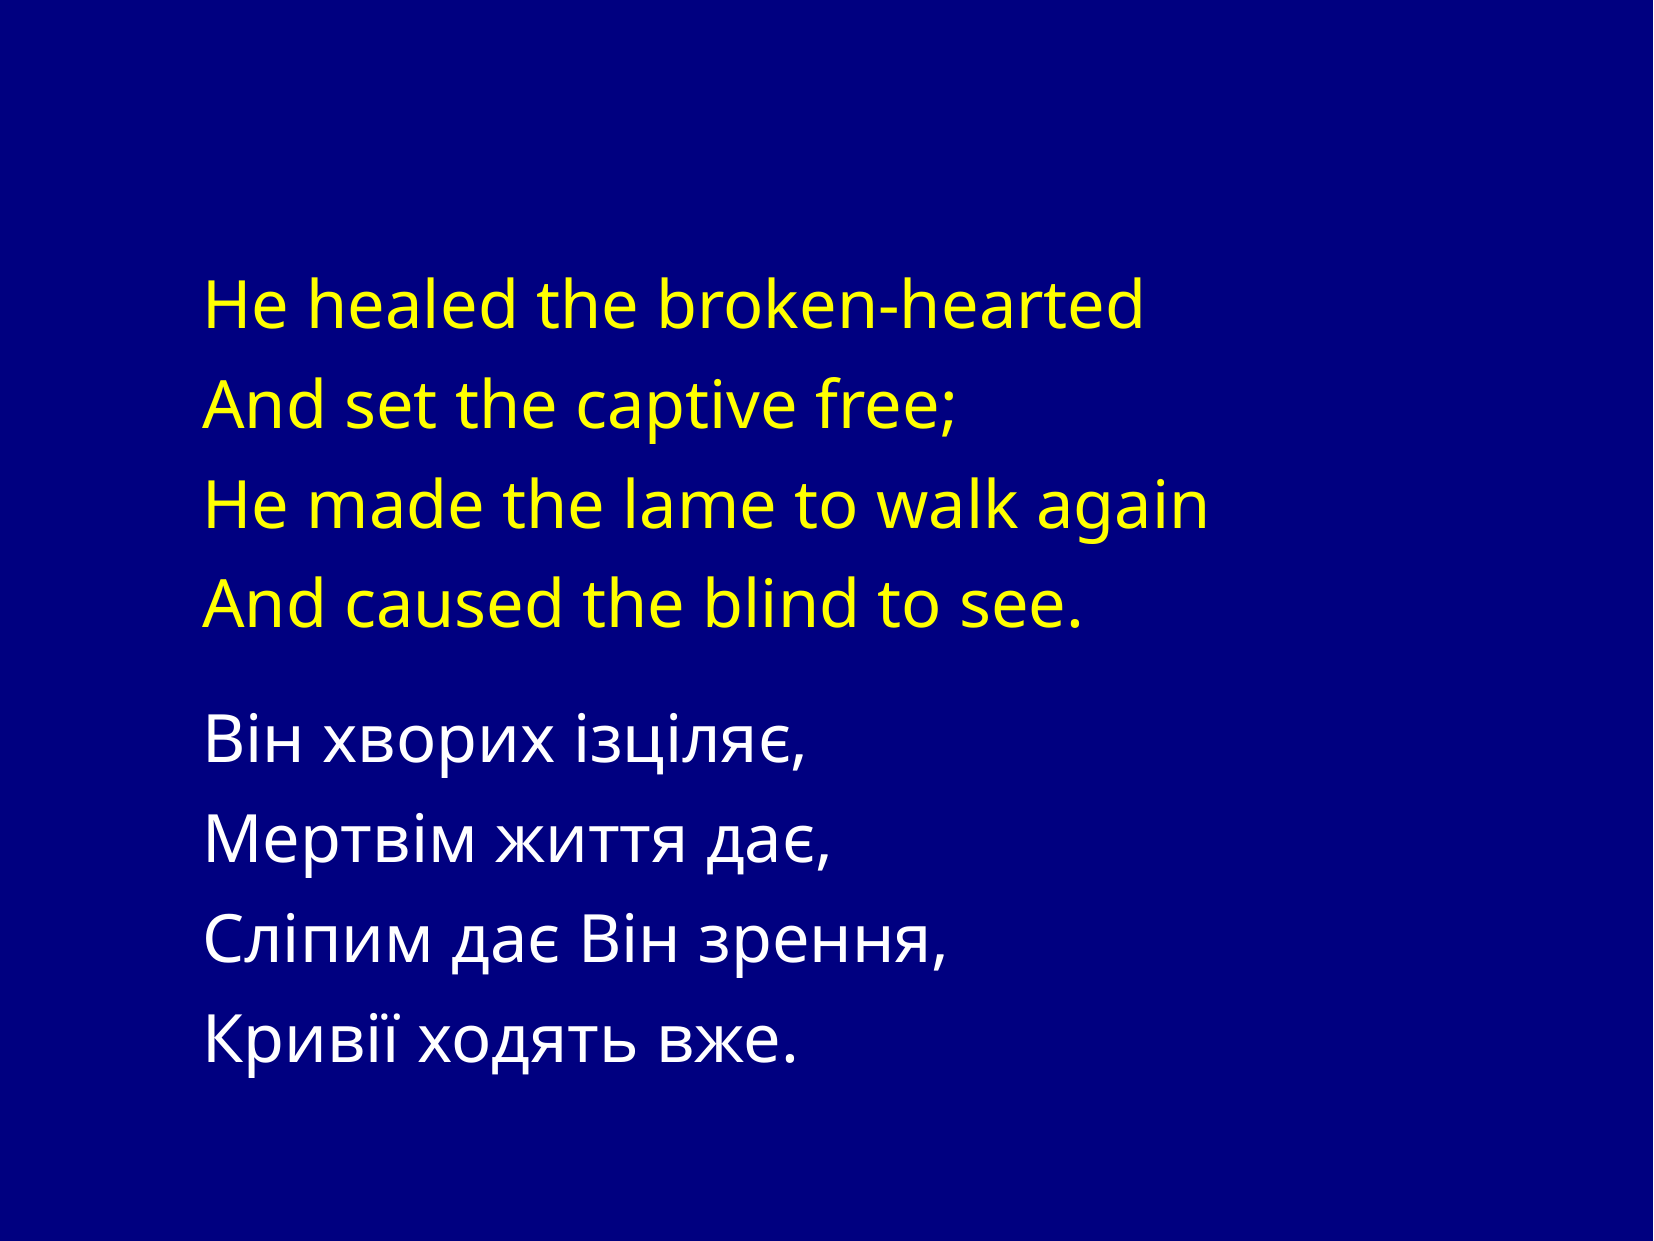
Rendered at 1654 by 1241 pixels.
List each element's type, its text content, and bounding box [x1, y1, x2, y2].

text_box He healed the broken-hearted And set the captive free; He made the lame to walk again And caused the blind to see. [75, 150, 1576, 638]
text_box Він хворих ізціляє, Мертвім життя дає, Сліпим дає Він зрення, Кривії ходять вже. [75, 675, 1576, 1163]
